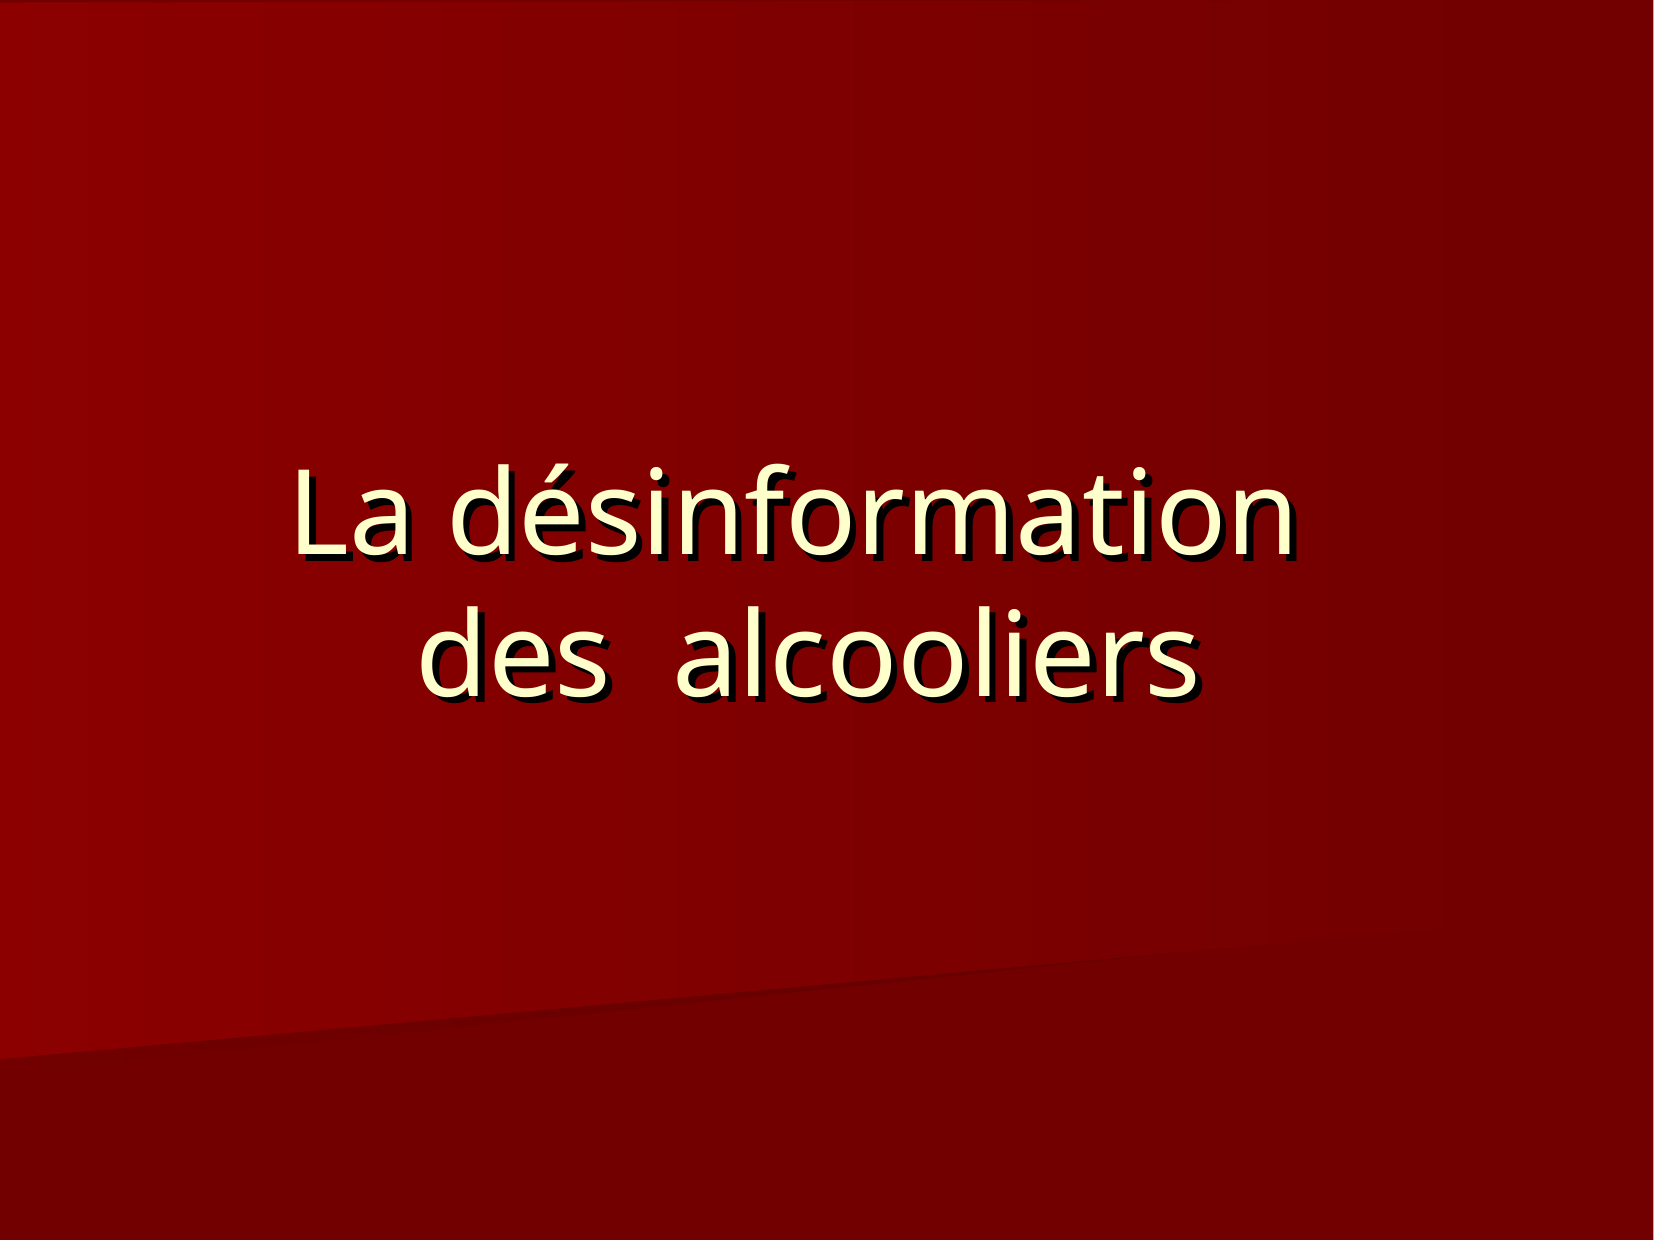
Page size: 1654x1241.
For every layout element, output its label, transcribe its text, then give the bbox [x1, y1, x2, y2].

title La désinformation des alcooliers [106, 413, 1512, 728]
